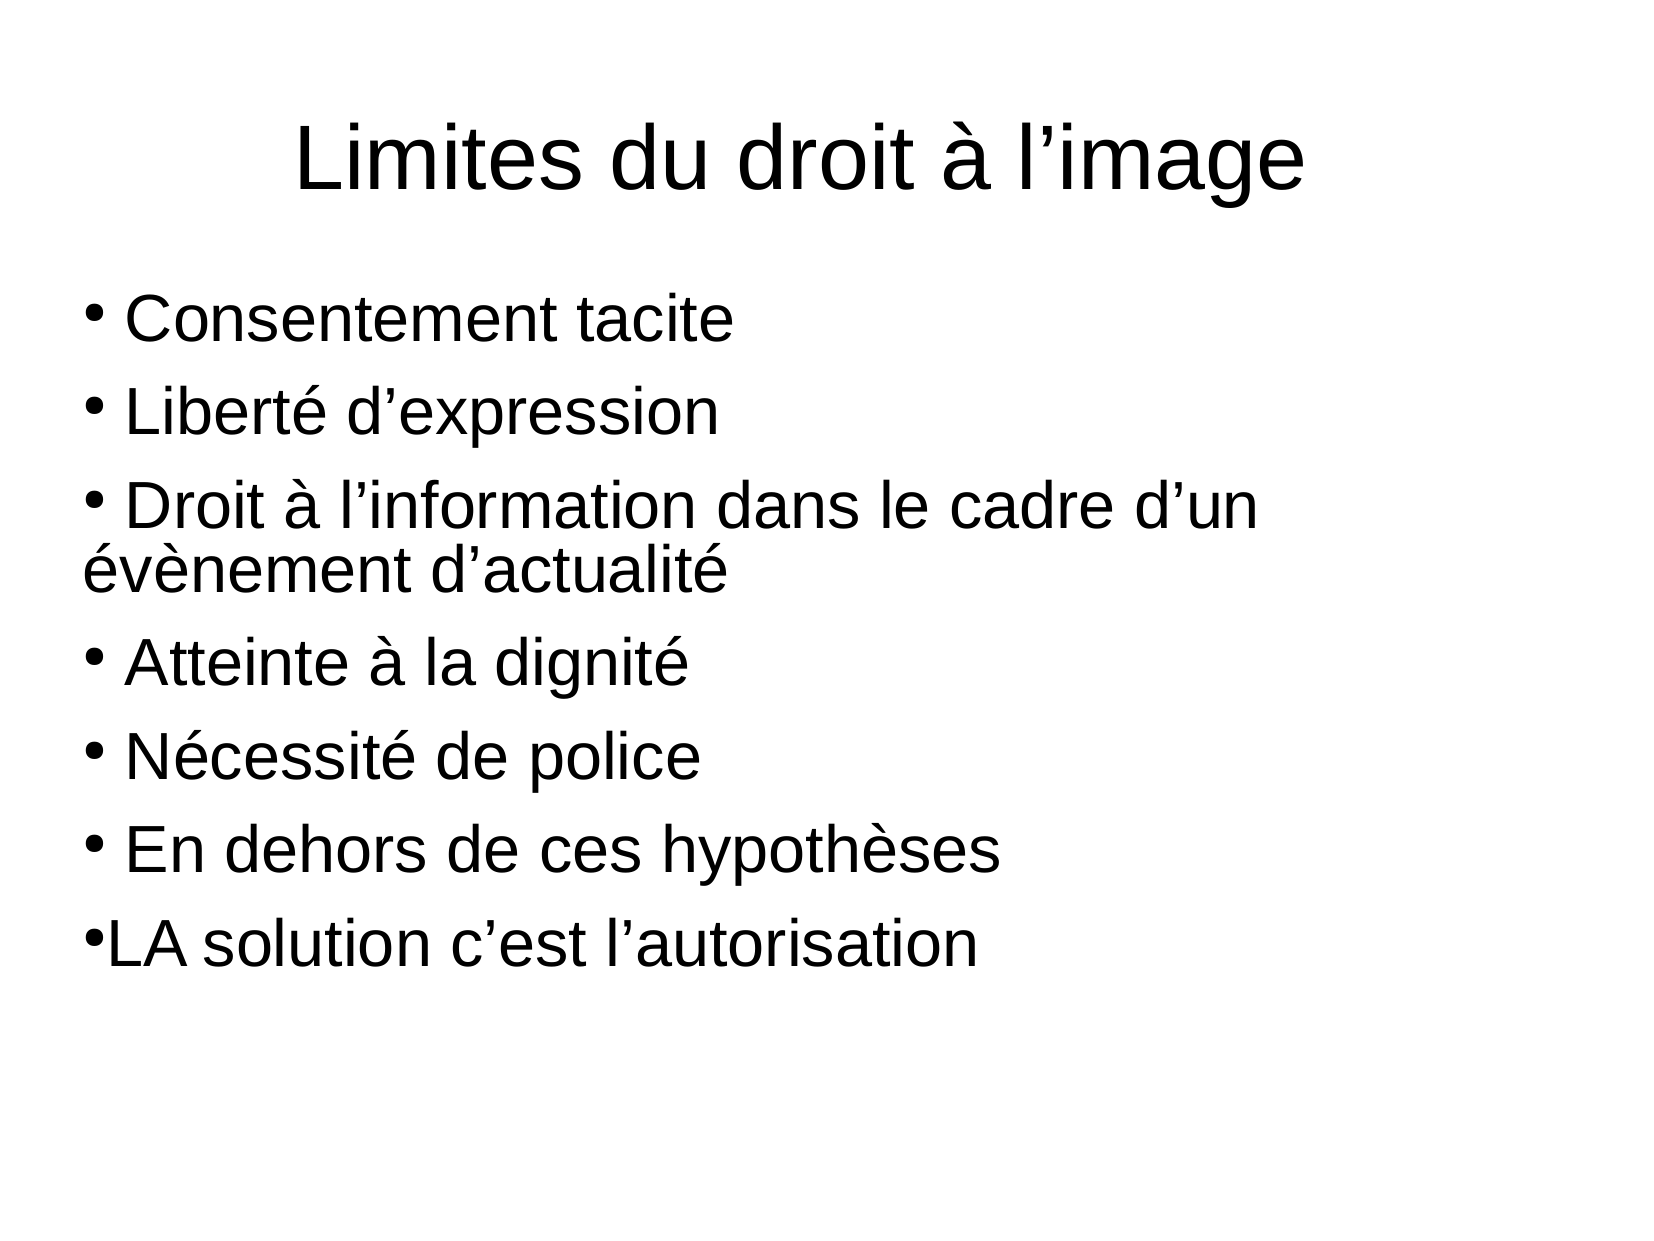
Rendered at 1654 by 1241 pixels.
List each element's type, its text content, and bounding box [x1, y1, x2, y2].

list Consentement tacite Liberté d’expression Droit à l’information dans le cadre d’un évènement d’actualité Atteinte à la dignité Nécessité de police En dehors de ces hypothèses LA solution c’est l’autorisation [82, 290, 1571, 1010]
title Limites du droit à l’image [82, 49, 1571, 257]
